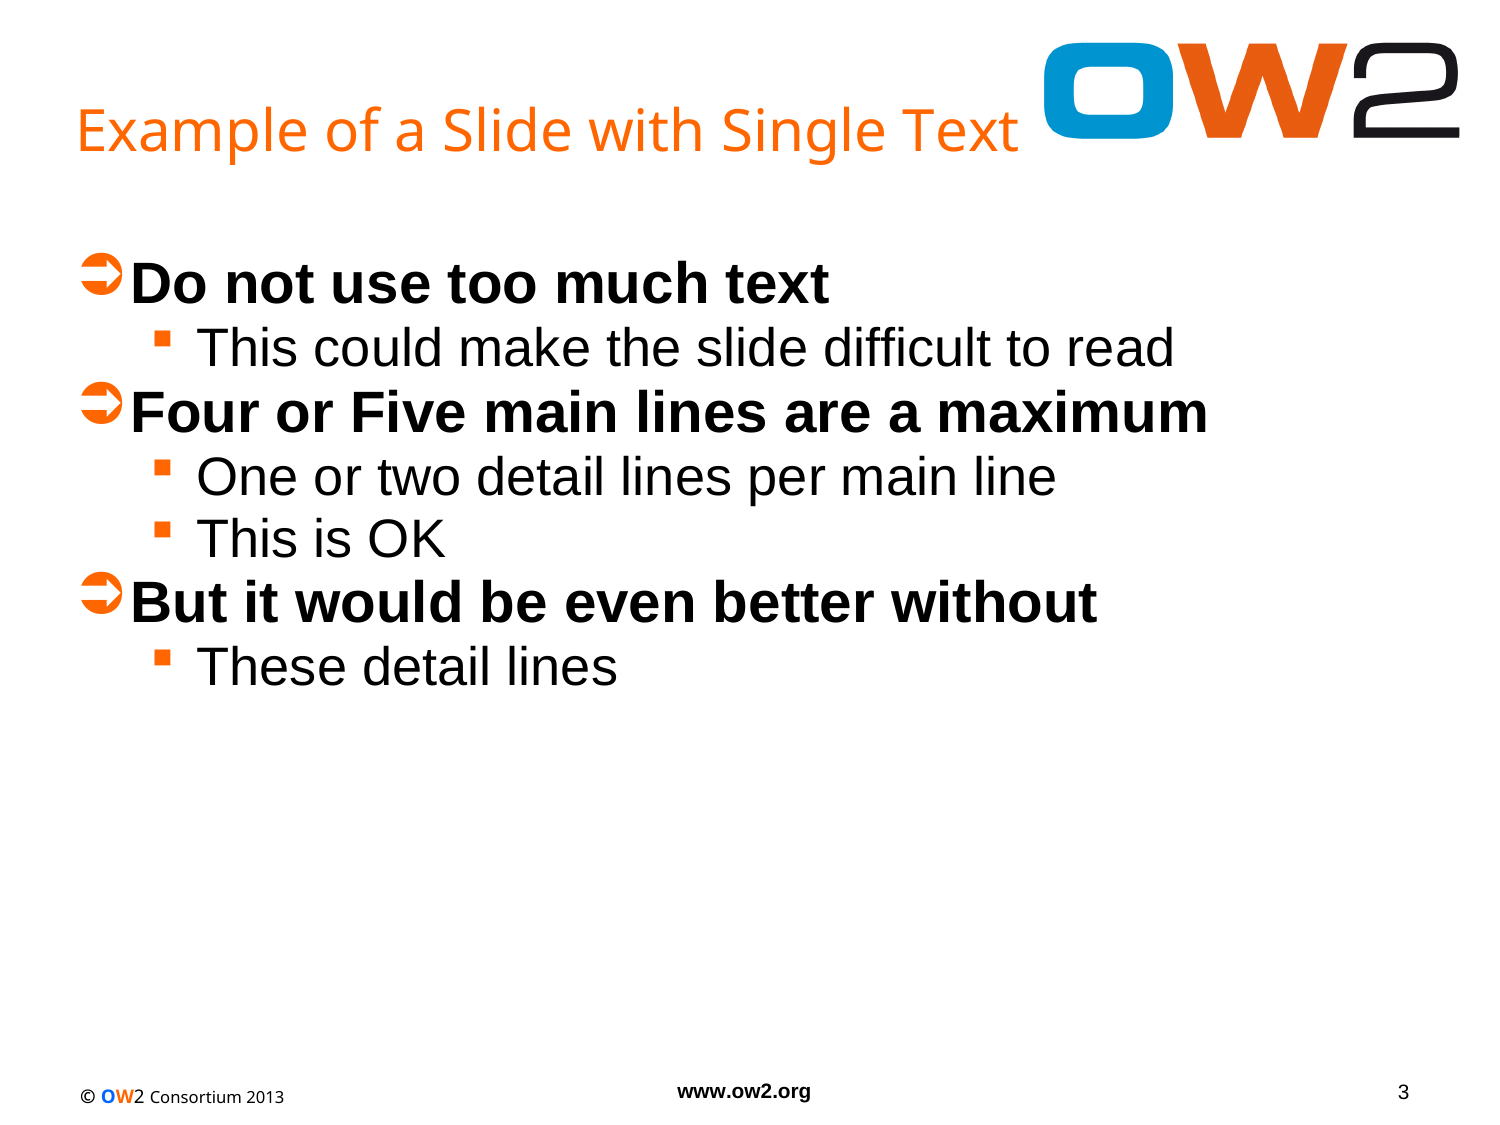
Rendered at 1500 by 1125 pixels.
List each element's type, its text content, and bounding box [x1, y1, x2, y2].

title Example of a Slide with Single Text [75, 45, 1175, 215]
list Do not use too much text This could make the slide difficult to read Four or Five main lines are a maximum One or two detail lines per main line This is OK But it would be even better without These detail lines [74, 262, 1425, 1005]
picture [1026, 33, 1477, 148]
